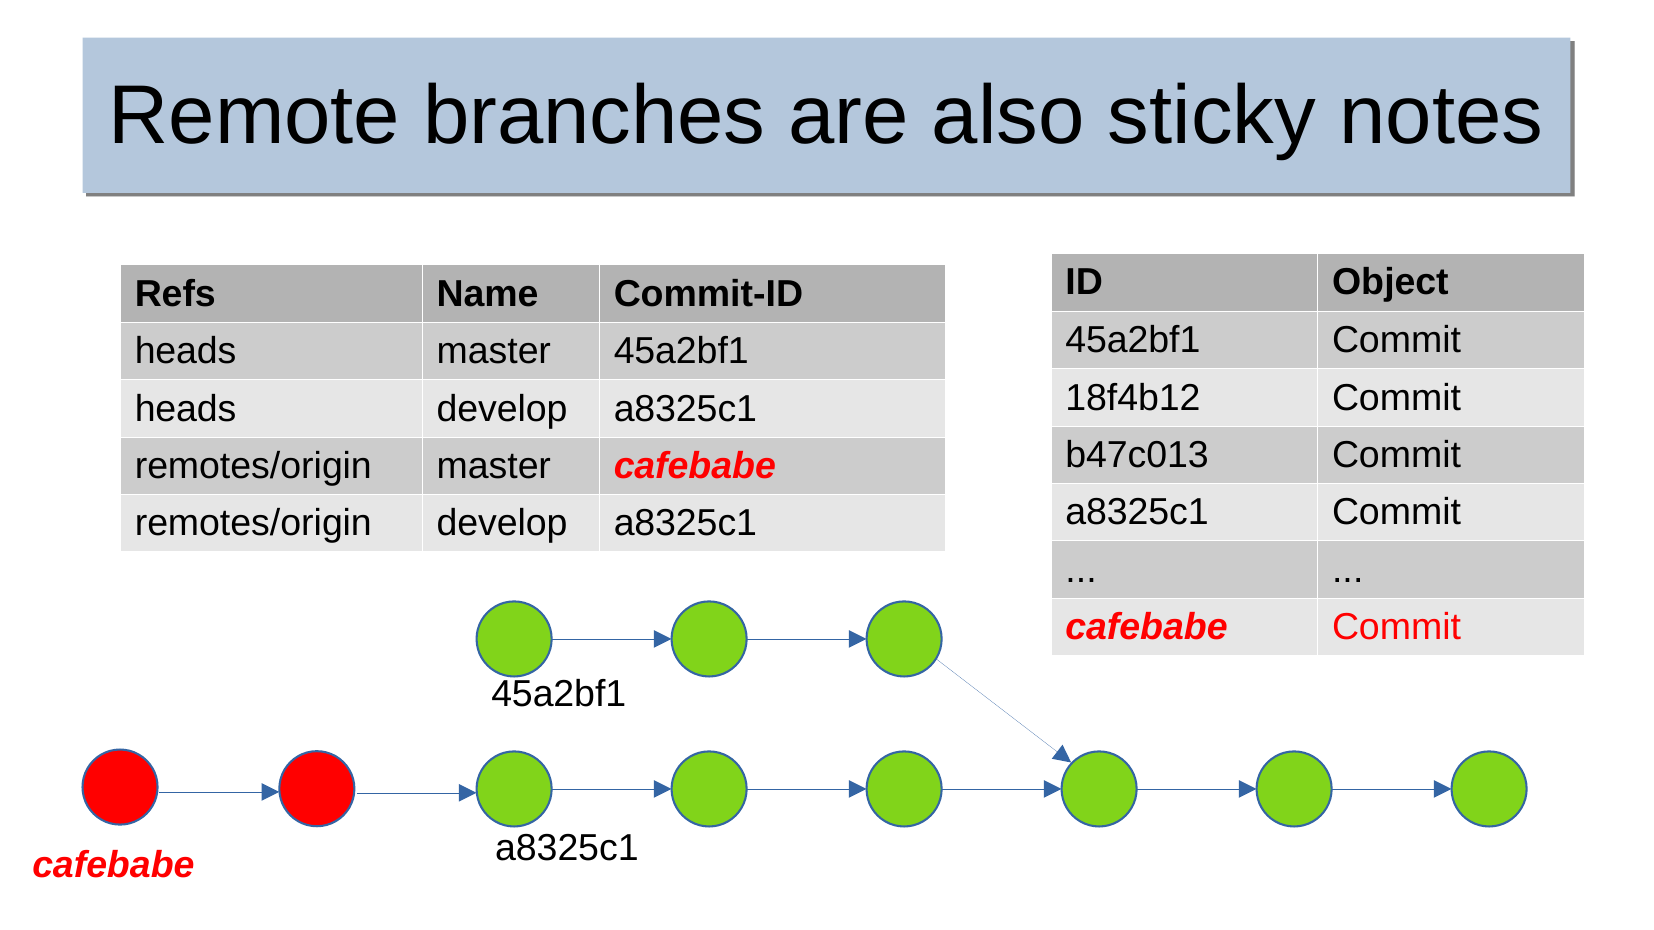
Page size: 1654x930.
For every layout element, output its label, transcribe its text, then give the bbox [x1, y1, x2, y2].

table_cell ... [1318, 541, 1584, 598]
table_cell cafebabe [1052, 599, 1317, 655]
text_box [82, 749, 158, 825]
table_cell develop [423, 495, 599, 551]
table_header Commit-ID [600, 265, 945, 322]
text_box [1256, 751, 1332, 827]
table_cell master [423, 438, 599, 494]
text_box [866, 751, 942, 827]
table_cell a8325c1 [1052, 484, 1317, 540]
table_cell b47c013 [1052, 427, 1317, 483]
text_box [866, 601, 942, 677]
text_box [279, 751, 355, 827]
table_header Refs [121, 265, 422, 322]
table_header Object [1318, 254, 1584, 311]
table_cell Commit [1318, 484, 1584, 540]
table_cell a8325c1 [600, 380, 945, 437]
table_cell Commit [1318, 312, 1584, 368]
table_cell heads [121, 323, 422, 379]
table_cell Commit [1318, 369, 1584, 426]
text_box [476, 751, 552, 818]
text_box [1451, 751, 1527, 827]
text_box [476, 601, 552, 664]
table_cell 45a2bf1 [600, 323, 945, 379]
table_cell Commit [1318, 599, 1584, 655]
text_box a8325c1 [480, 818, 654, 876]
table_cell develop [423, 380, 599, 437]
table_header ID [1052, 254, 1317, 311]
table_cell Commit [1318, 427, 1584, 483]
table_cell 18f4b12 [1052, 369, 1317, 426]
text_box [671, 751, 747, 827]
table_header Name [423, 265, 599, 322]
table_cell cafebabe [600, 438, 945, 494]
table_cell remotes/origin [121, 438, 422, 494]
text_box cafebabe [17, 835, 210, 893]
text_box [1061, 751, 1137, 827]
table_cell ... [1052, 541, 1317, 598]
text_box 45a2bf1 [476, 664, 642, 722]
table_cell master [423, 323, 599, 379]
table_cell a8325c1 [600, 495, 945, 551]
table_cell heads [121, 380, 422, 437]
text_box [671, 601, 747, 677]
table_cell 45a2bf1 [1052, 312, 1317, 368]
title Remote branches are also sticky notes [82, 37, 1571, 193]
table_cell remotes/origin [121, 495, 422, 551]
